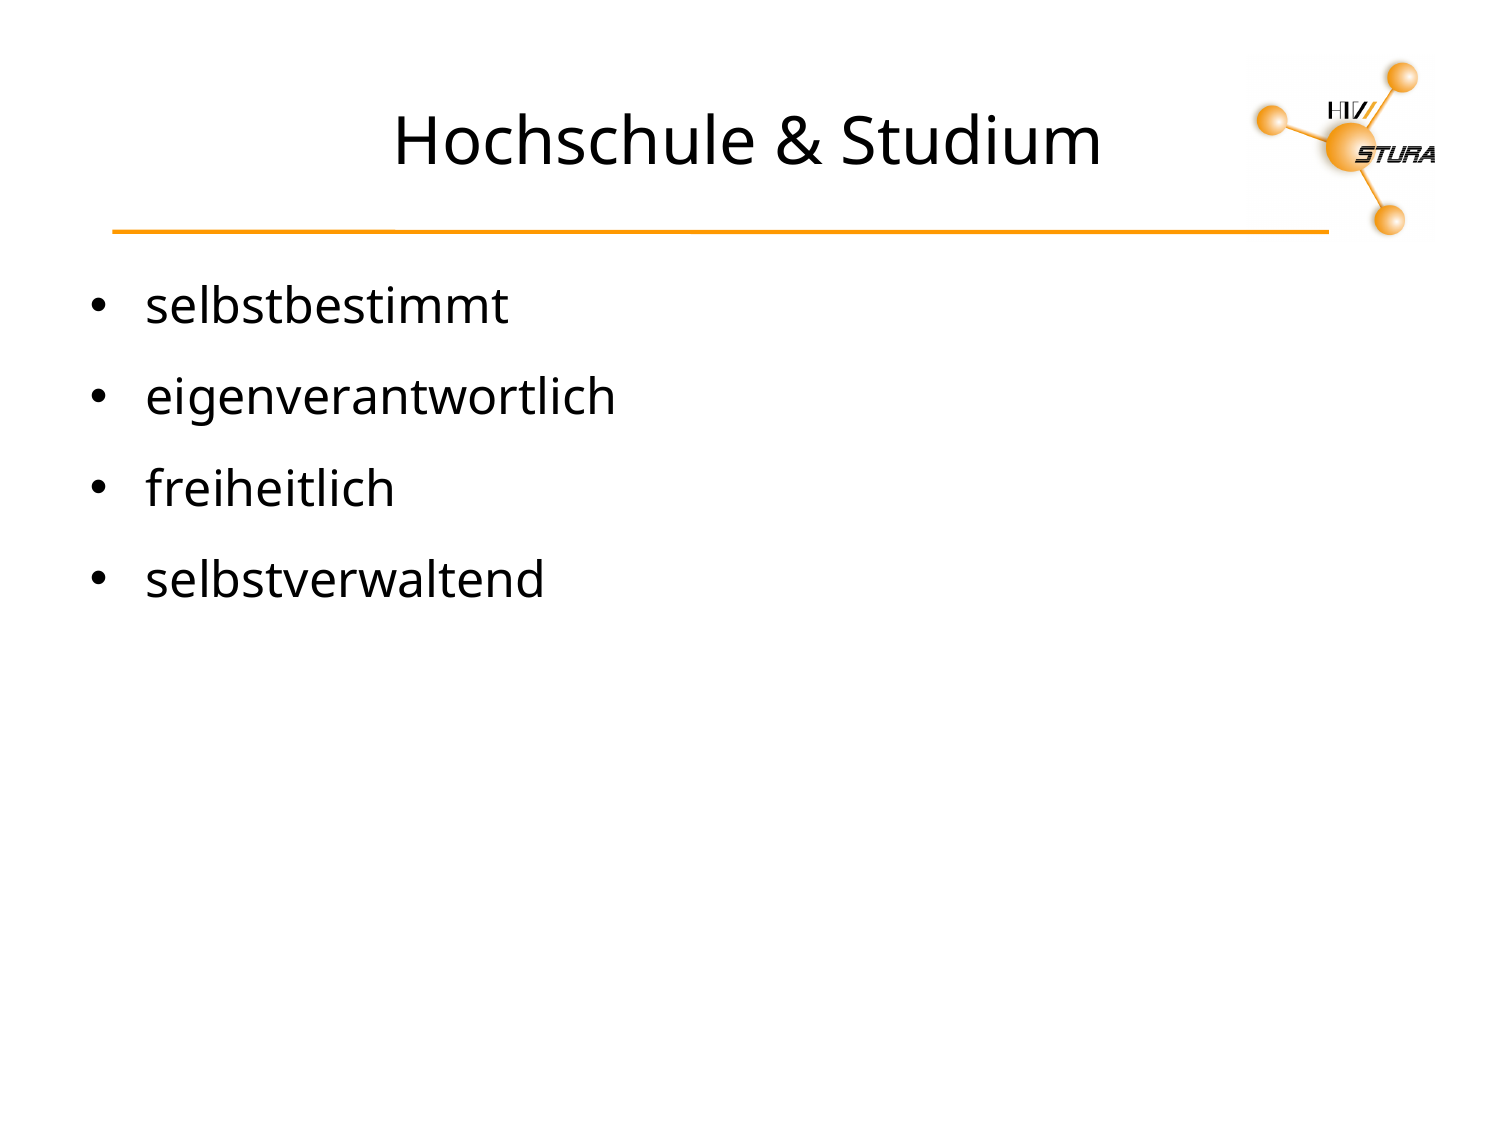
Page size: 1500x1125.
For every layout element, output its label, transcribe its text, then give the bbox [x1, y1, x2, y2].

title Hochschule & Studium [74, 45, 1424, 233]
list selbstbestimmt eigenverantwortlich freiheitlich selbstverwaltend [75, 262, 1426, 894]
picture [1246, 54, 1435, 242]
